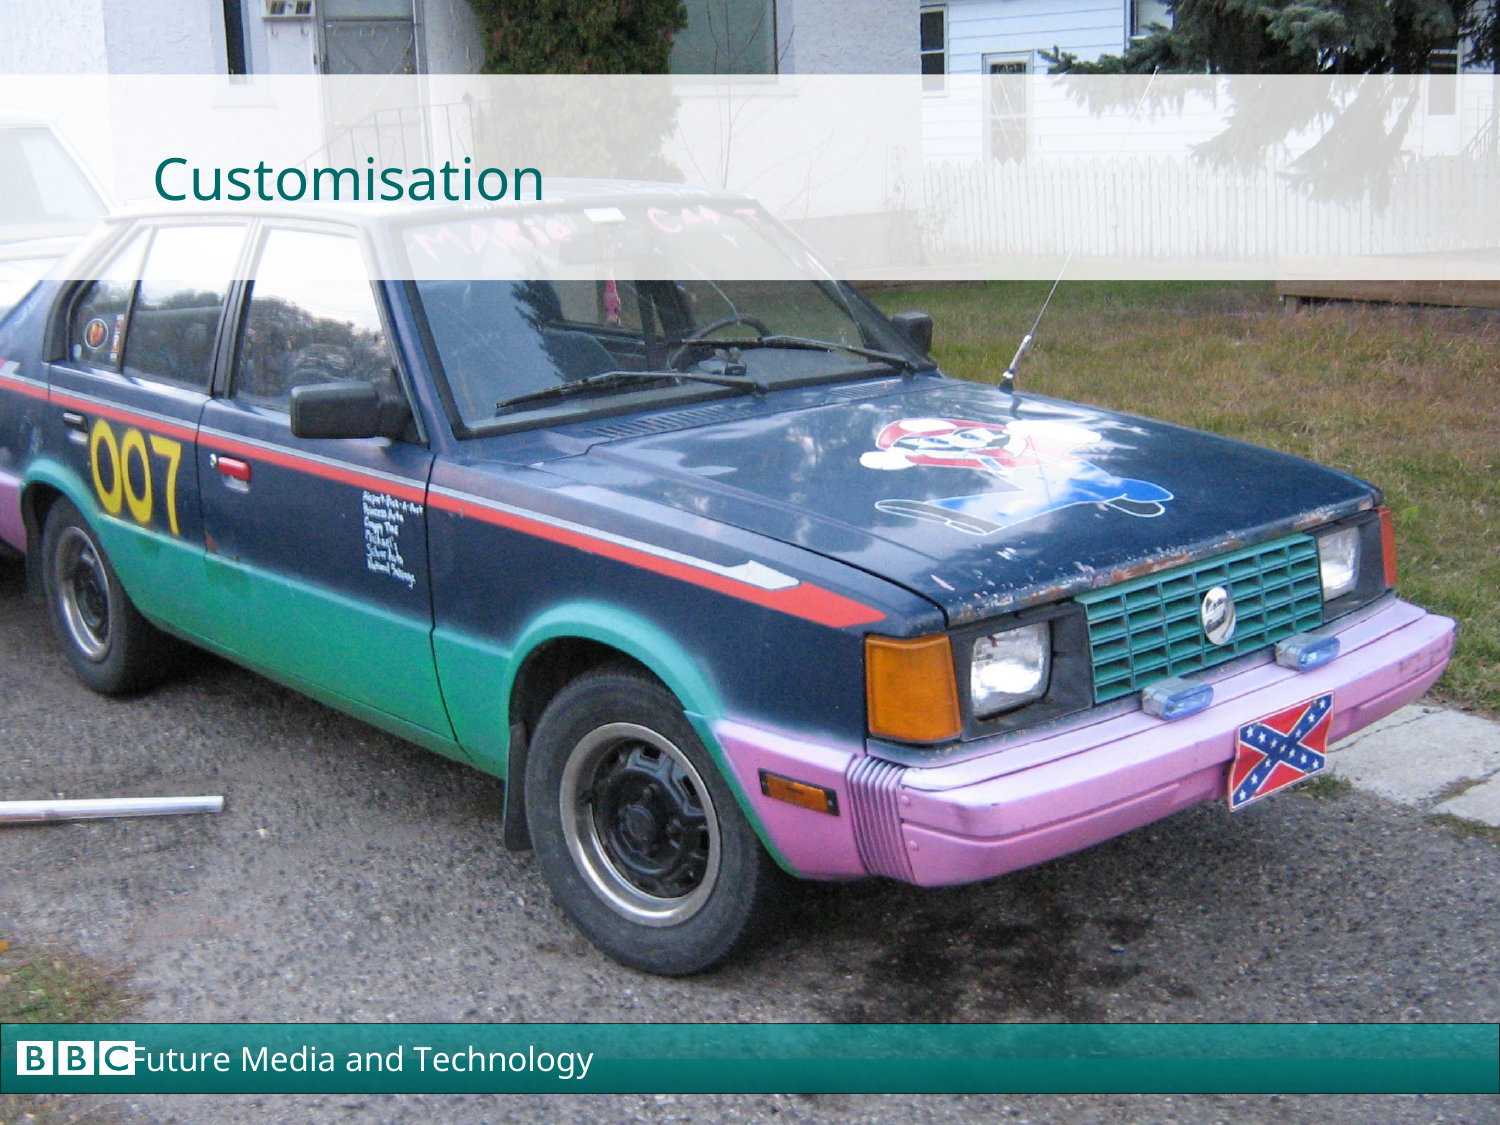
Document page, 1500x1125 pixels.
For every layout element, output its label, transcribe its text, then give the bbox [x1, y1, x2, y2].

title Customisation [137, 84, 1426, 272]
picture [0, 1094, 1500, 1125]
picture [0, 0, 1500, 74]
picture [0, 281, 1500, 1058]
picture [17, 1041, 135, 1075]
